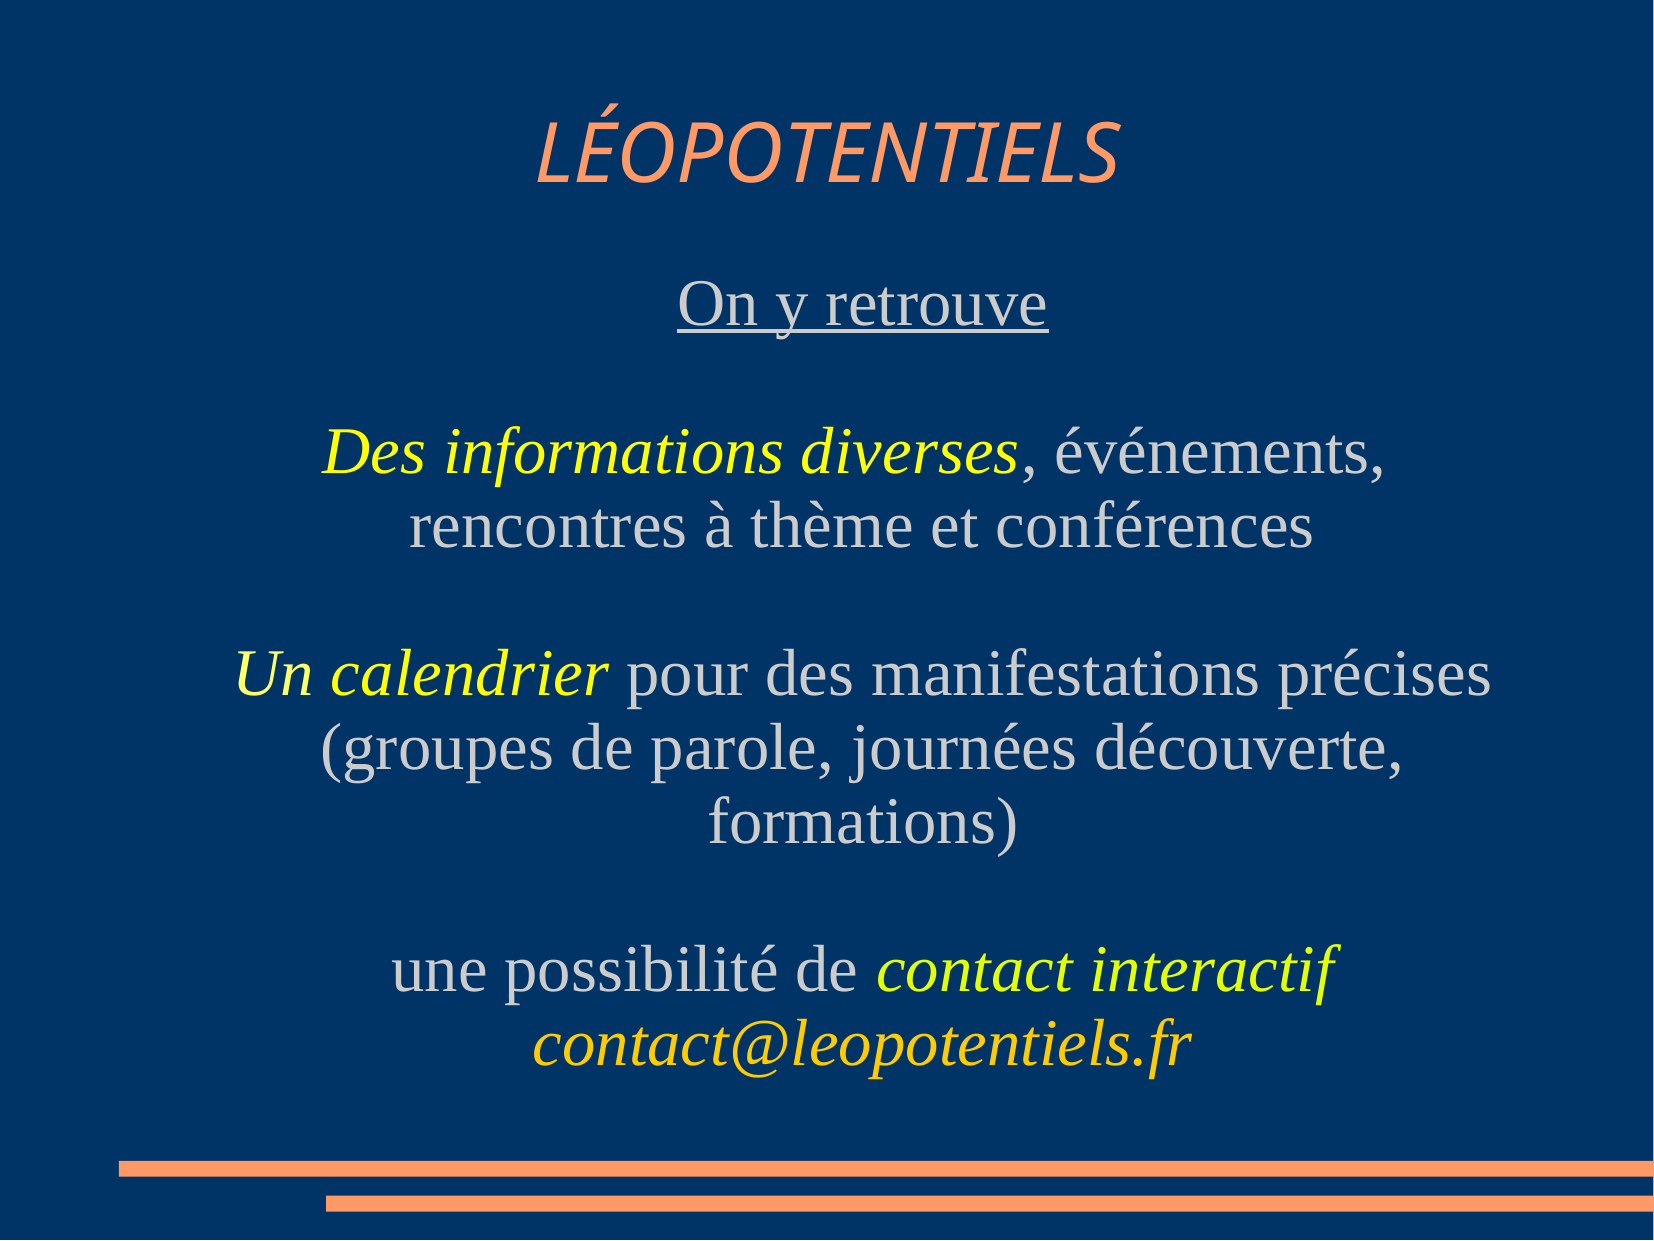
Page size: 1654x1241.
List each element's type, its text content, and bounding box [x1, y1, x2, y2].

subtitle On y retrouve Des informations diverses, événements, rencontres à thème et conférences Un calendrier pour des manifestations précises (groupes de parole, journées découverte, formations) une possibilité de contact interactif contact@leopotentiels.fr [125, 265, 1565, 1229]
title LÉOPOTENTIELS [121, 53, 1534, 246]
